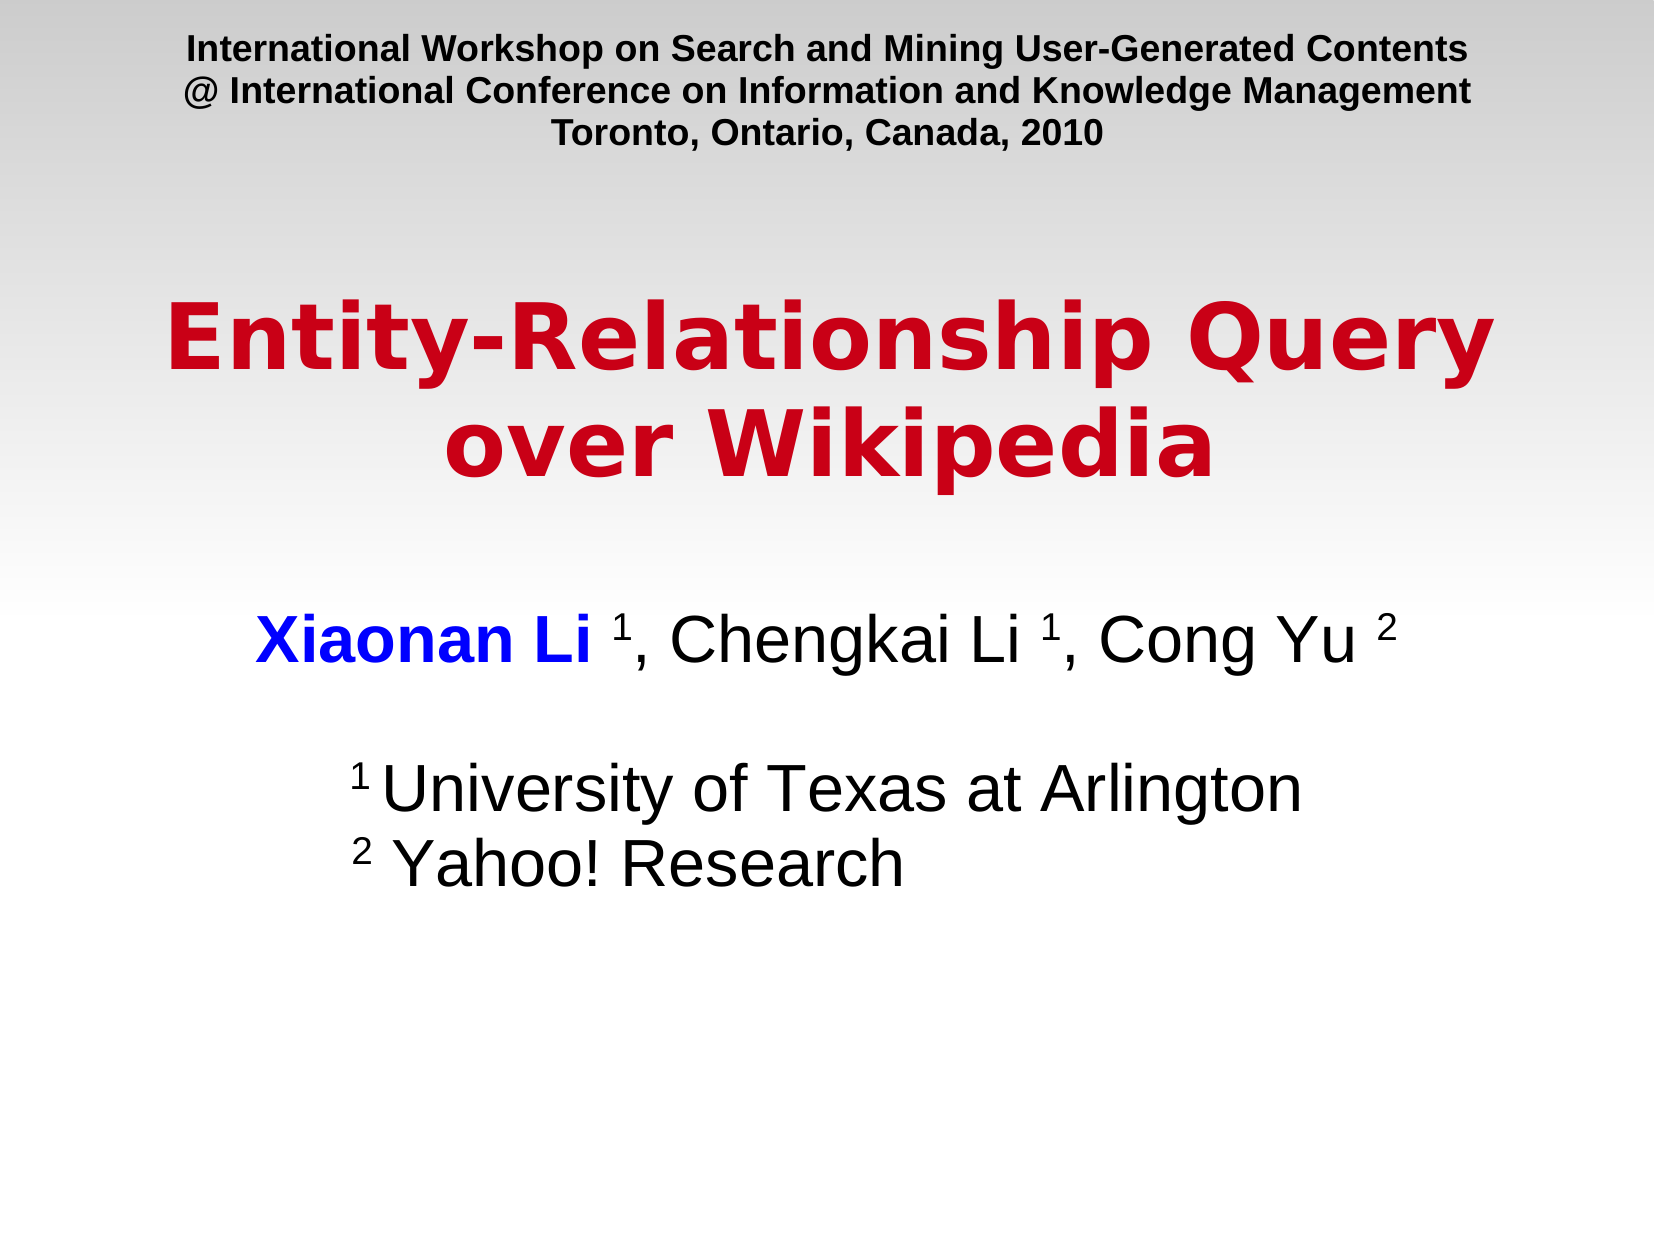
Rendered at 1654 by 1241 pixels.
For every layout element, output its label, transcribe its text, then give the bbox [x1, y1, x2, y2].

title Entity-Relationship Query over Wikipedia [86, 284, 1576, 499]
text_box Xiaonan Li 1, Chengkai Li 1, Cong Yu 2 1 University of Texas at Arlington 2 Yahoo! Research [82, 519, 1571, 984]
text_box International Workshop on Search and Mining User-Generated Contents @ International Conference on Information and Knowledge Management Toronto, Ontario, Canada, 2010 [20, 20, 1636, 181]
